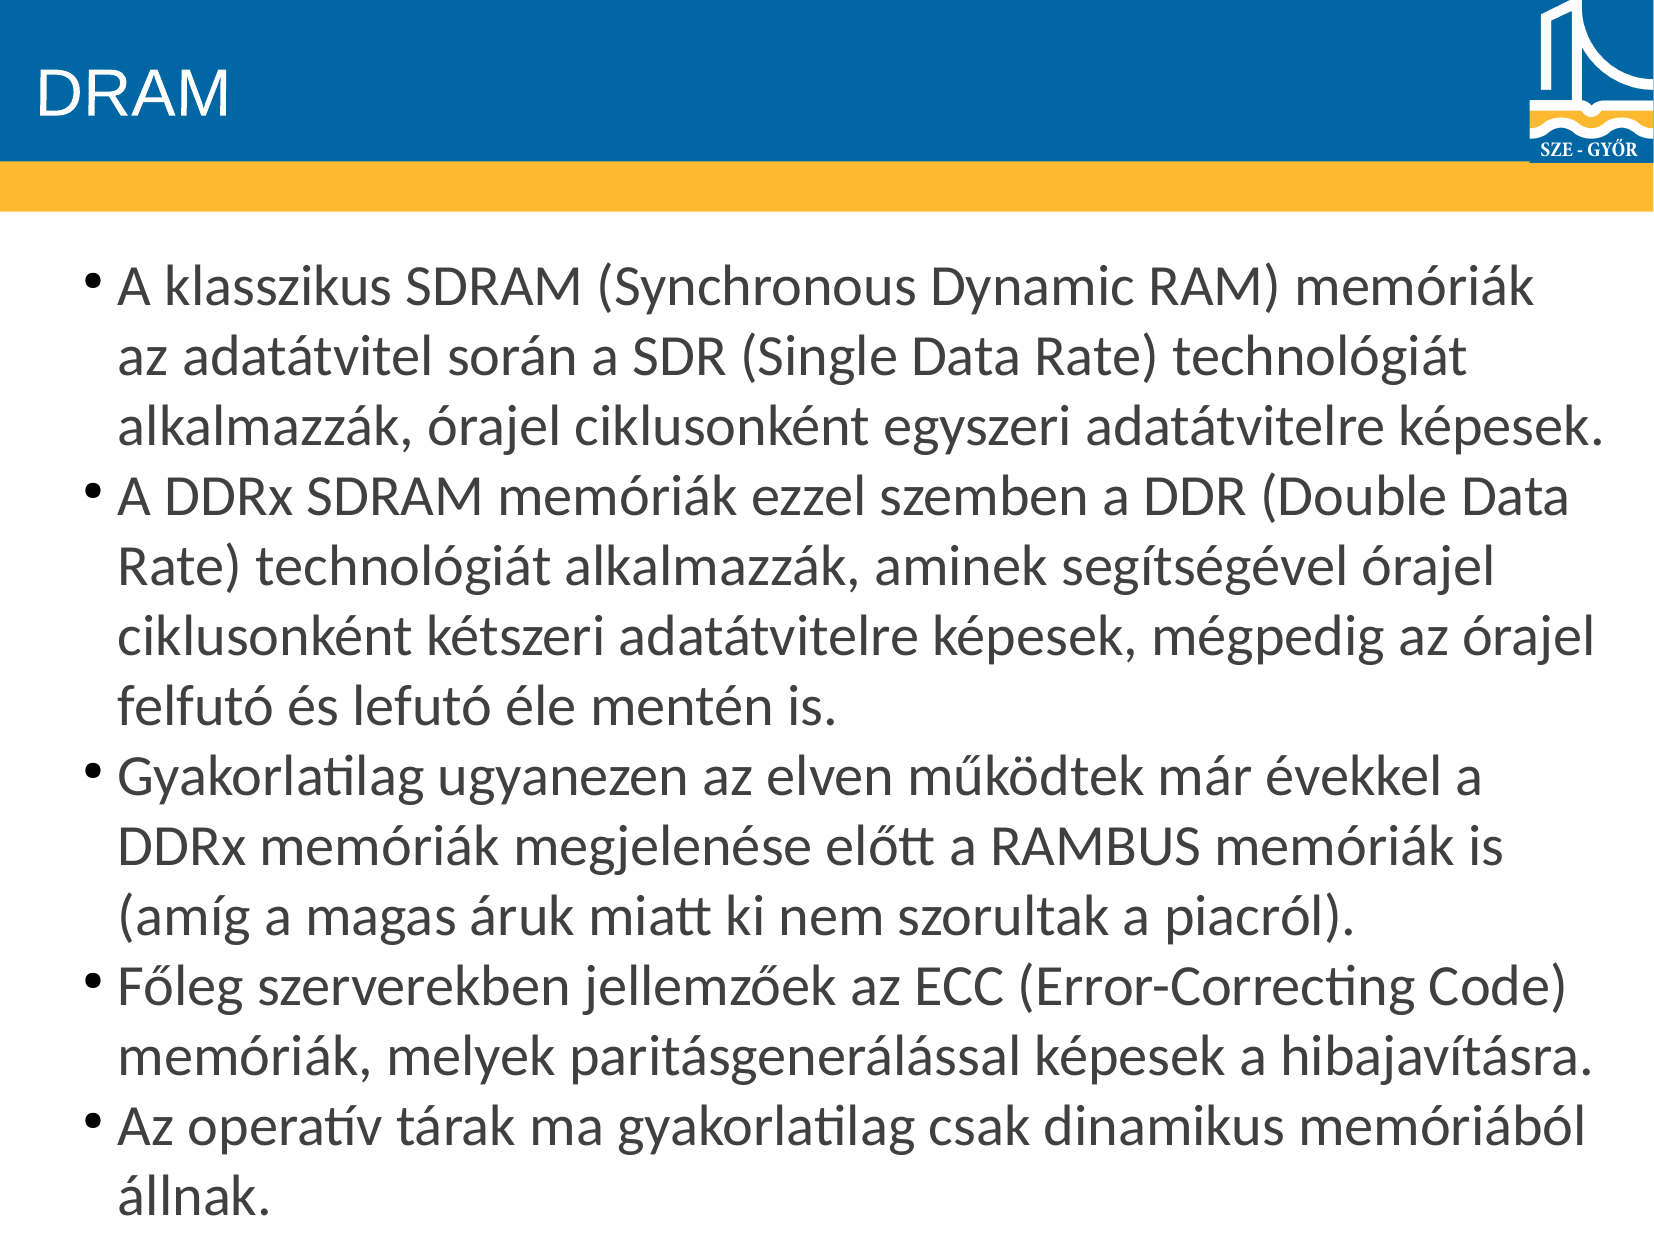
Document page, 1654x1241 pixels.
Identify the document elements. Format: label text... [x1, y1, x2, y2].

picture [1529, 0, 1654, 163]
text_box DRAM [34, 48, 1524, 144]
text_box A klasszikus SDRAM (Synchronous Dynamic RAM) memóriák az adatátvitel során a SDR (Single Data Rate) technológiát alkalmazzák, órajel ciklusonként egyszeri adatátvitelre képesek. A DDRx SDRAM memóriák ezzel szemben a DDR (Double Data Rate) technológiát alkalmazzák, aminek segítségével órajel ciklusonként kétszeri adatátvitelre képesek, mégpedig az órajel felfutó és lefutó éle mentén is. Gyakorlatilag ugyanezen az elven működtek már évekkel a DDRx memóriák megjelenése előtt a RAMBUS memóriák is (amíg a magas áruk miatt ki nem szorultak a piacról). Főleg szerverekben jellemzőek az ECC (Error-Correcting Code) memóriák, melyek paritásgenerálással képesek a hibajavításra. Az operatív tárak ma gyakorlatilag csak dinamikus memóriából állnak. [82, 247, 1607, 1198]
